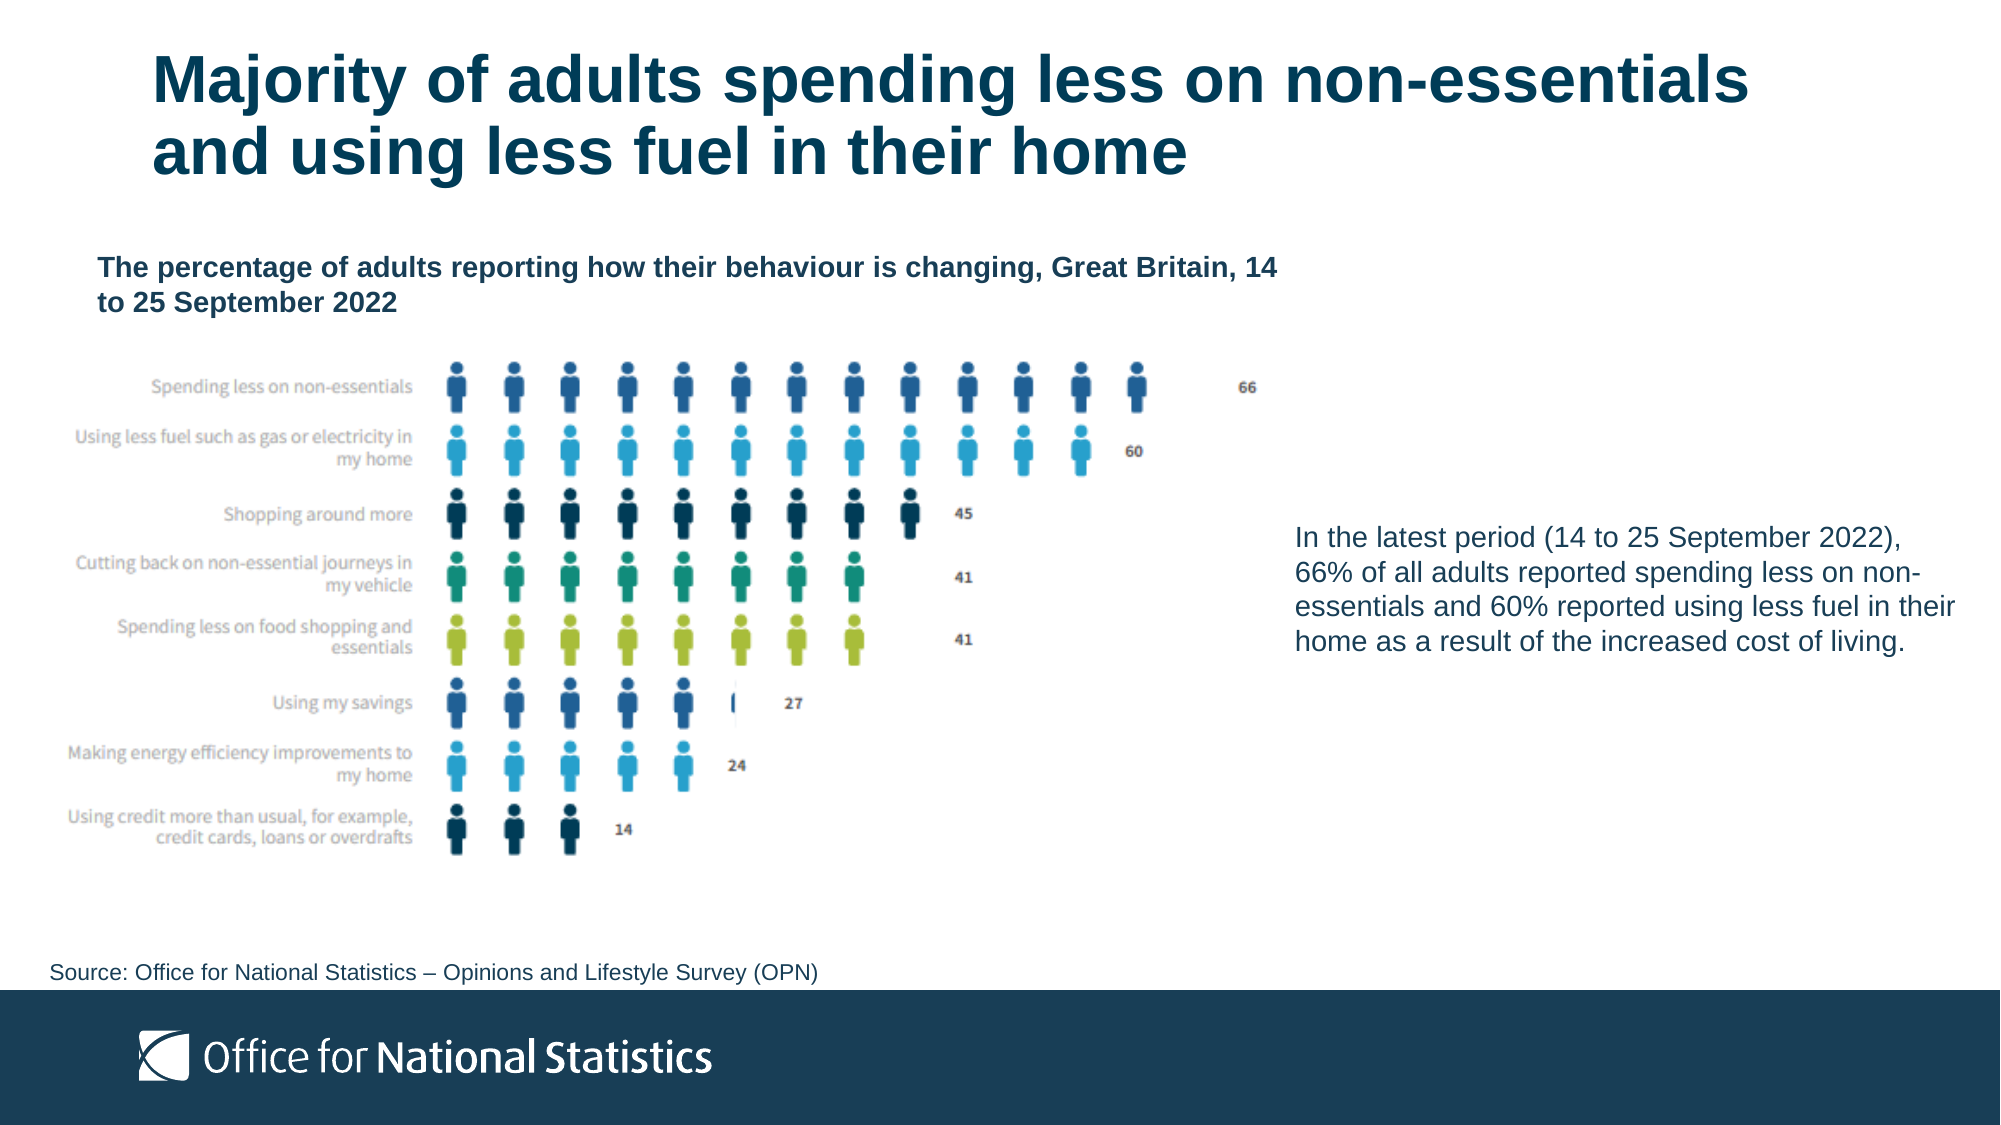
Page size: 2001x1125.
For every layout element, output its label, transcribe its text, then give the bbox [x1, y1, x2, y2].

text_box In the latest period (14 to 25 September 2022), 66% of all adults reported spending less on non-essentials and 60% reported using less fuel in their home as a result of the increased cost of living. [1280, 510, 1973, 667]
text_box Source: Office for National Statistics – Opinions and Lifestyle Survey (OPN) [49, 949, 858, 993]
text_box The percentage of adults reporting how their behaviour is changing, Great Britain, 14 to 25 September 2022 [97, 239, 1318, 326]
title Majority of adults spending less on non-essentials and using less fuel in their home [137, 37, 1863, 198]
picture [54, 357, 1280, 875]
